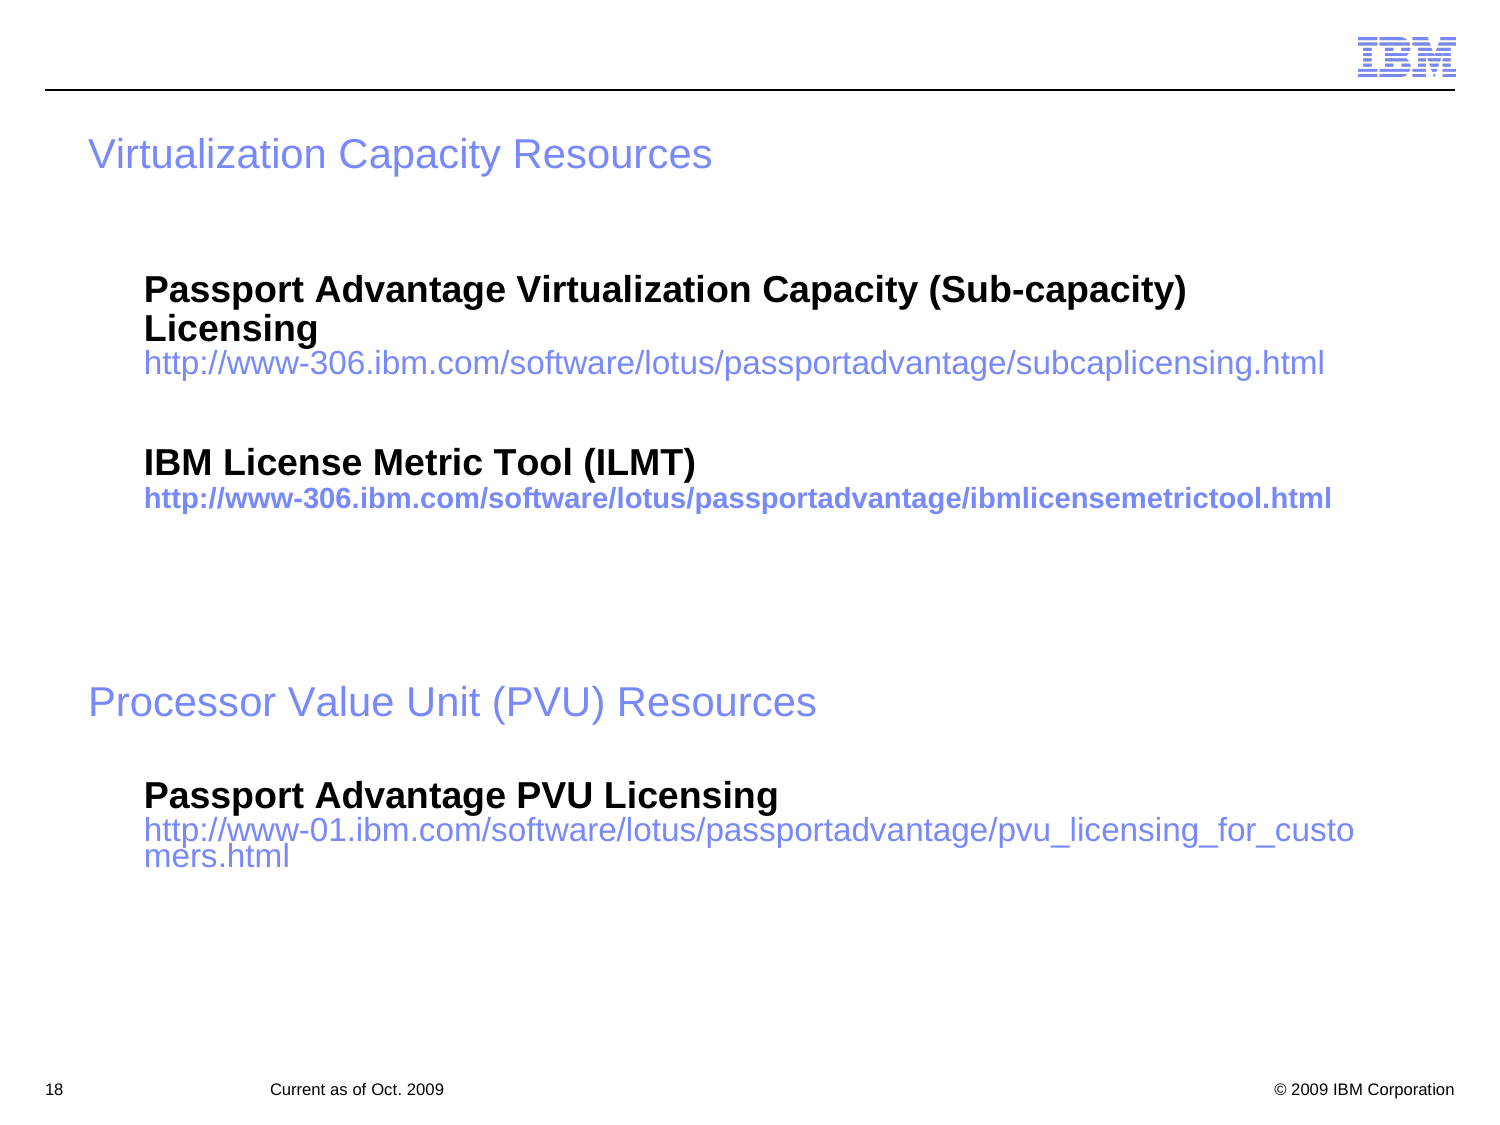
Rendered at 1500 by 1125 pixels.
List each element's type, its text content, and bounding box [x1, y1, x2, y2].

title Virtualization Capacity Resources [73, 126, 1473, 188]
text_box Processor Value Unit (PVU) Resources [73, 674, 1473, 735]
text_box Passport Advantage Virtualization Capacity (Sub-capacity) Licensing http://www-306.ibm.com/software/lotus/passportadvantage/subcaplicensing.html IBM License Metric Tool (ILMT) http://www-306.ibm.com/software/lotus/passportadvantage/ibmlicensemetrictool.html [128, 263, 1382, 541]
text_box Passport Advantage PVU Licensing http://www-01.ibm.com/software/lotus/passportadvantage/pvu_licensing_for_customers.html [128, 769, 1382, 966]
picture [1358, 37, 1456, 77]
